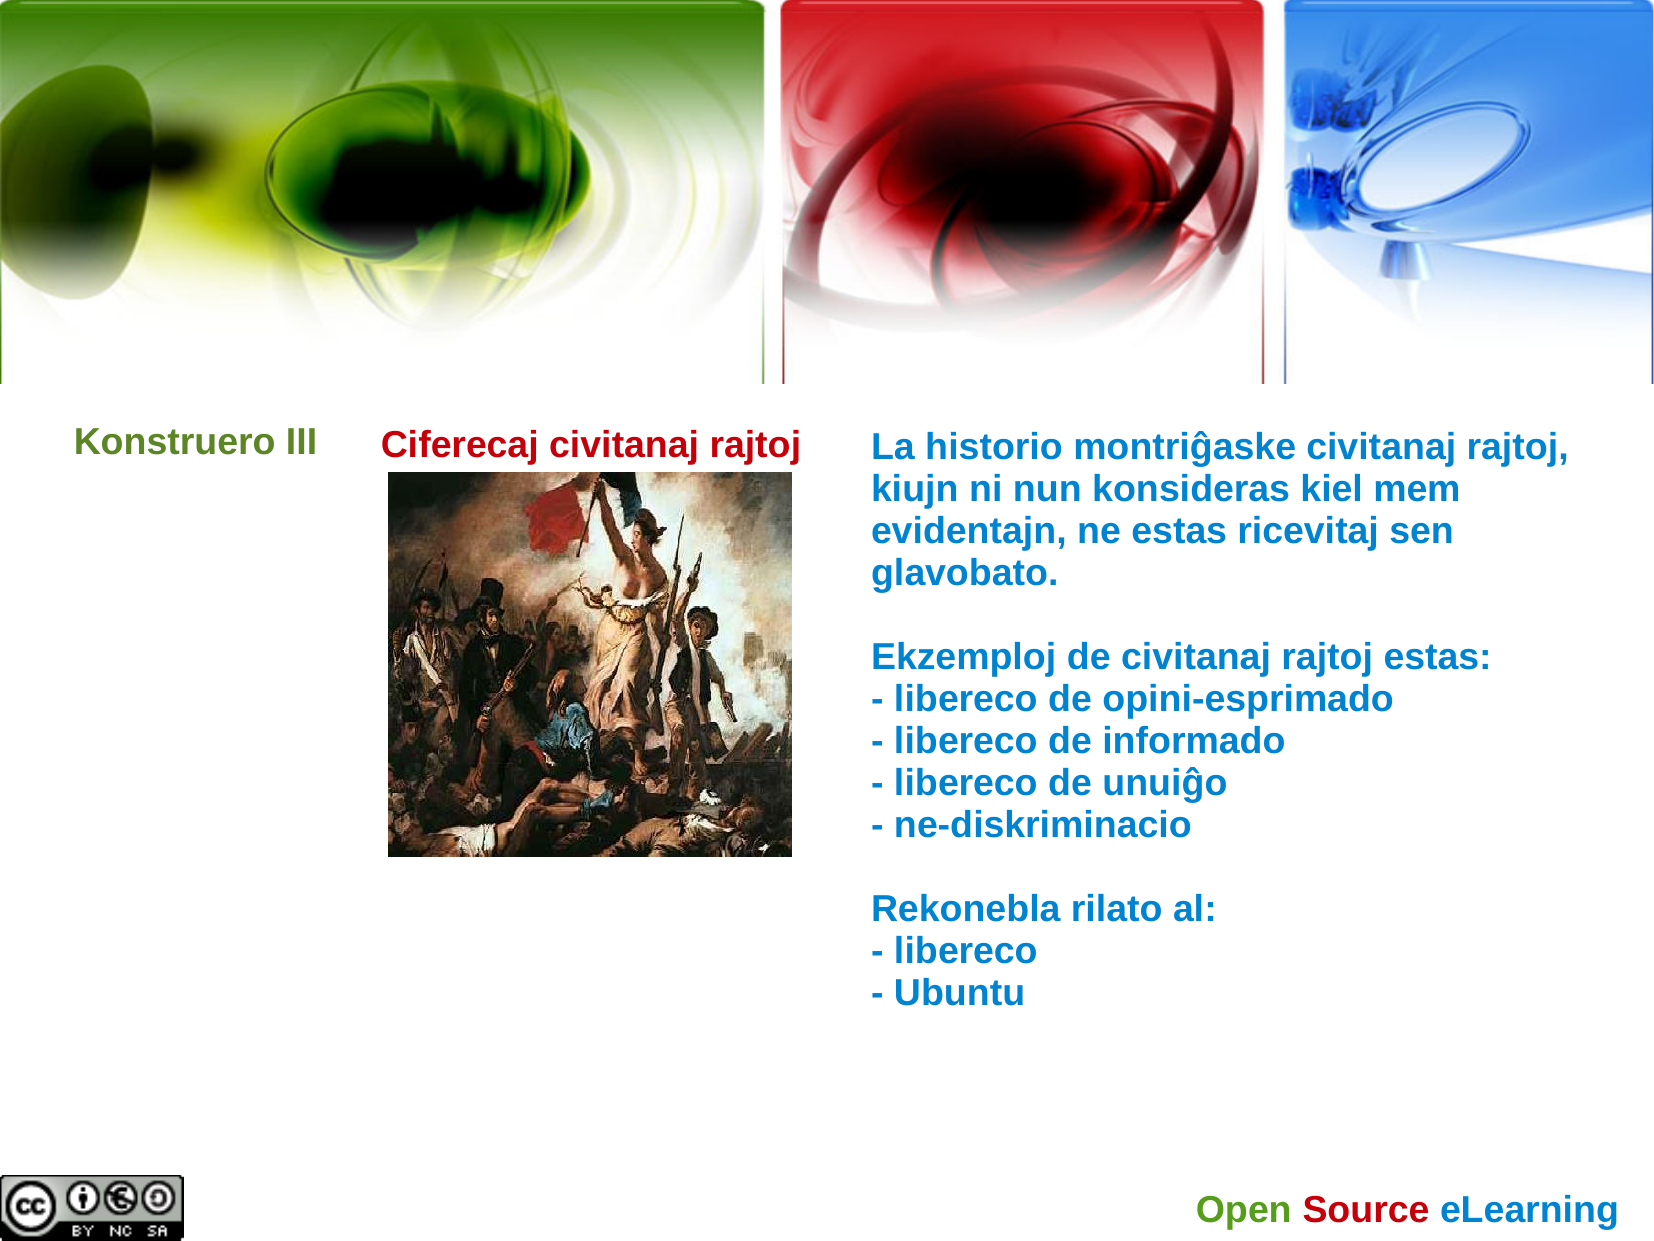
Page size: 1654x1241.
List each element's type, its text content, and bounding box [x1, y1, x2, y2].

text_box Ciferecaj civitanaj rajtoj [366, 415, 869, 473]
text_box La historio montriĝaske civitanaj rajtoj, kiujn ni nun konsideras kiel mem evidentajn, ne estas ricevitaj sen glavobato. Ekzemploj de civitanaj rajtoj estas: - libereco de opini-esprimado - libereco de informado - libereco de unuiĝo - ne-diskriminacio Rekonebla rilato al: - libereco - Ubuntu [856, 418, 1648, 1021]
text_box Open Source eLearning [1181, 1181, 1654, 1238]
picture [0, 0, 1654, 384]
text_box Konstruero III [59, 413, 591, 471]
picture [0, 1175, 184, 1241]
picture [388, 472, 792, 857]
